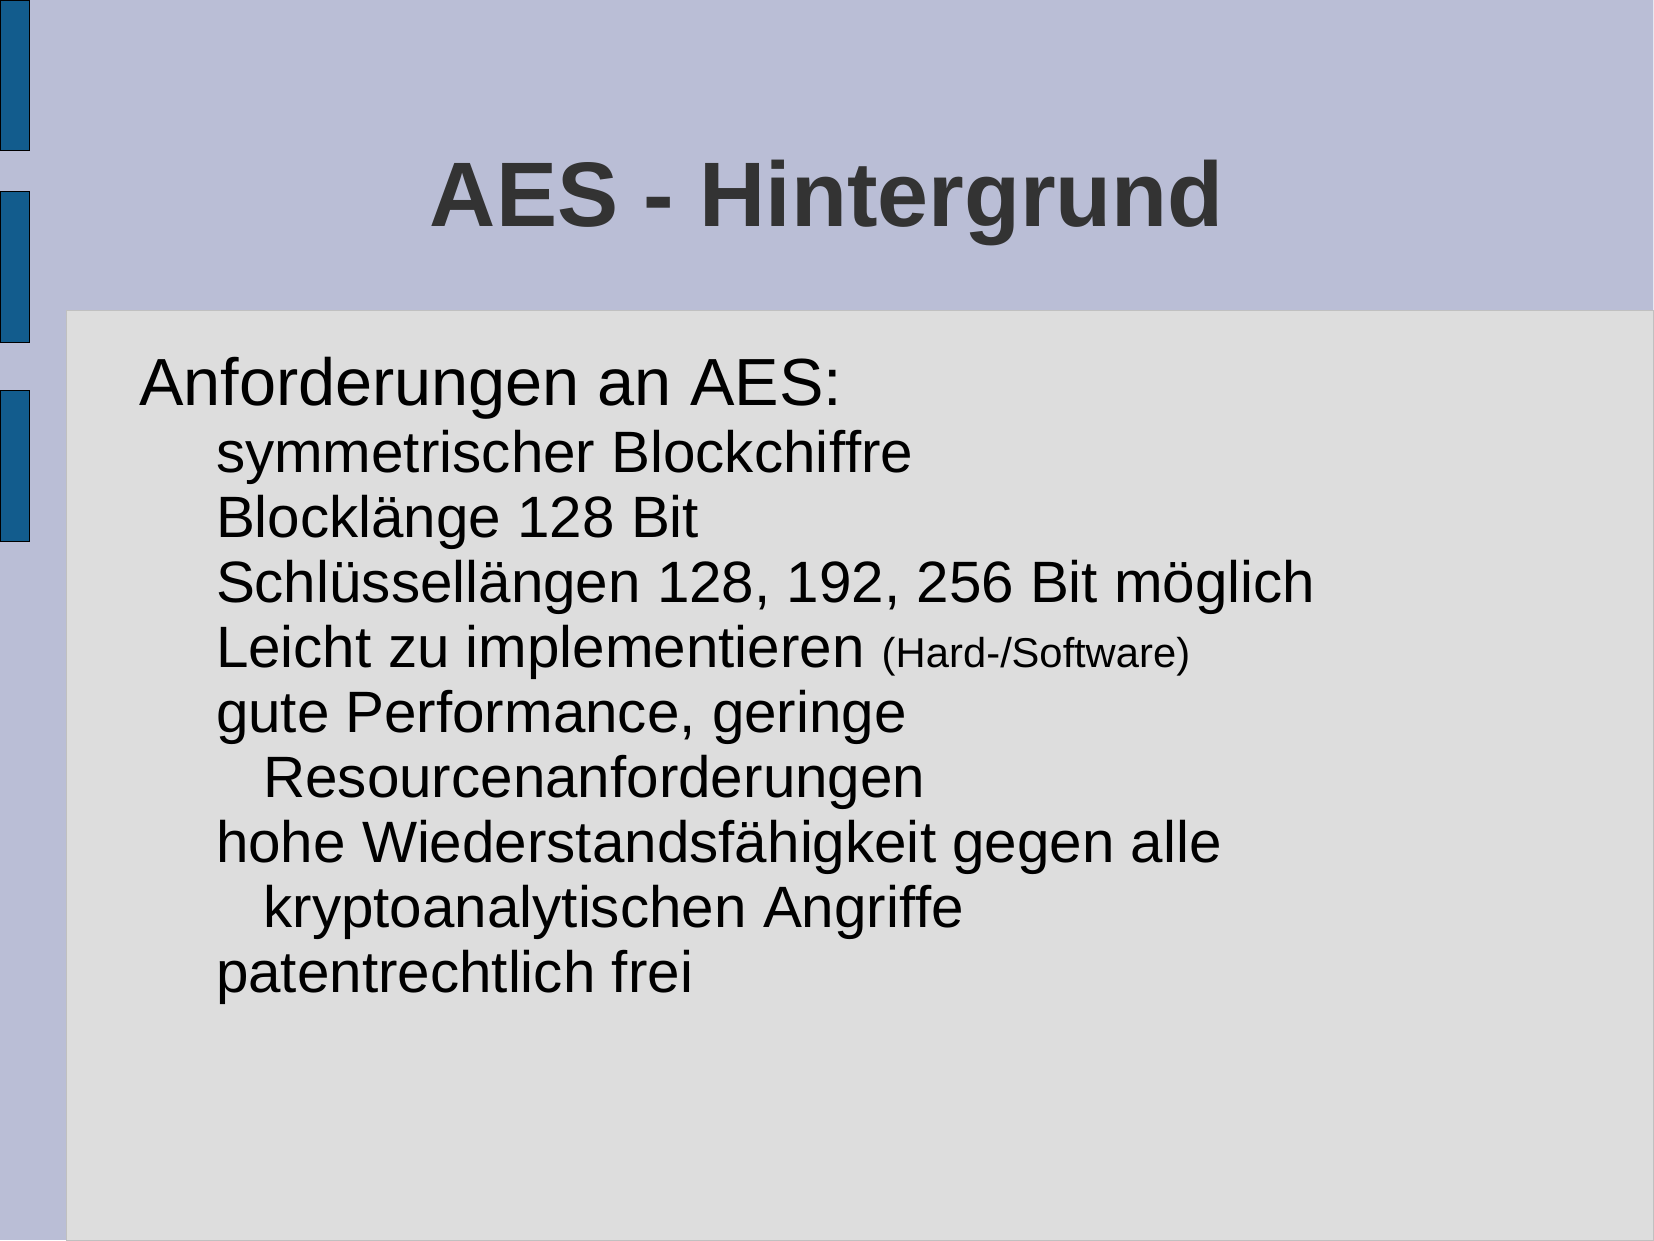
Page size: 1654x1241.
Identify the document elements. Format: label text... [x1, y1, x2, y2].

title AES - Hintergrund [121, 91, 1534, 299]
list Anforderungen an AES: symmetrischer Blockchiffre Blocklänge 128 Bit Schlüssellängen 128, 192, 256 Bit möglich Leicht zu implementieren (Hard-/Software) gute Performance, geringe Resourcenanforderungen hohe Wiederstandsfähigkeit gegen alle kryptoanalytischen Angriffe patentrechtlich frei [121, 344, 1534, 1127]
